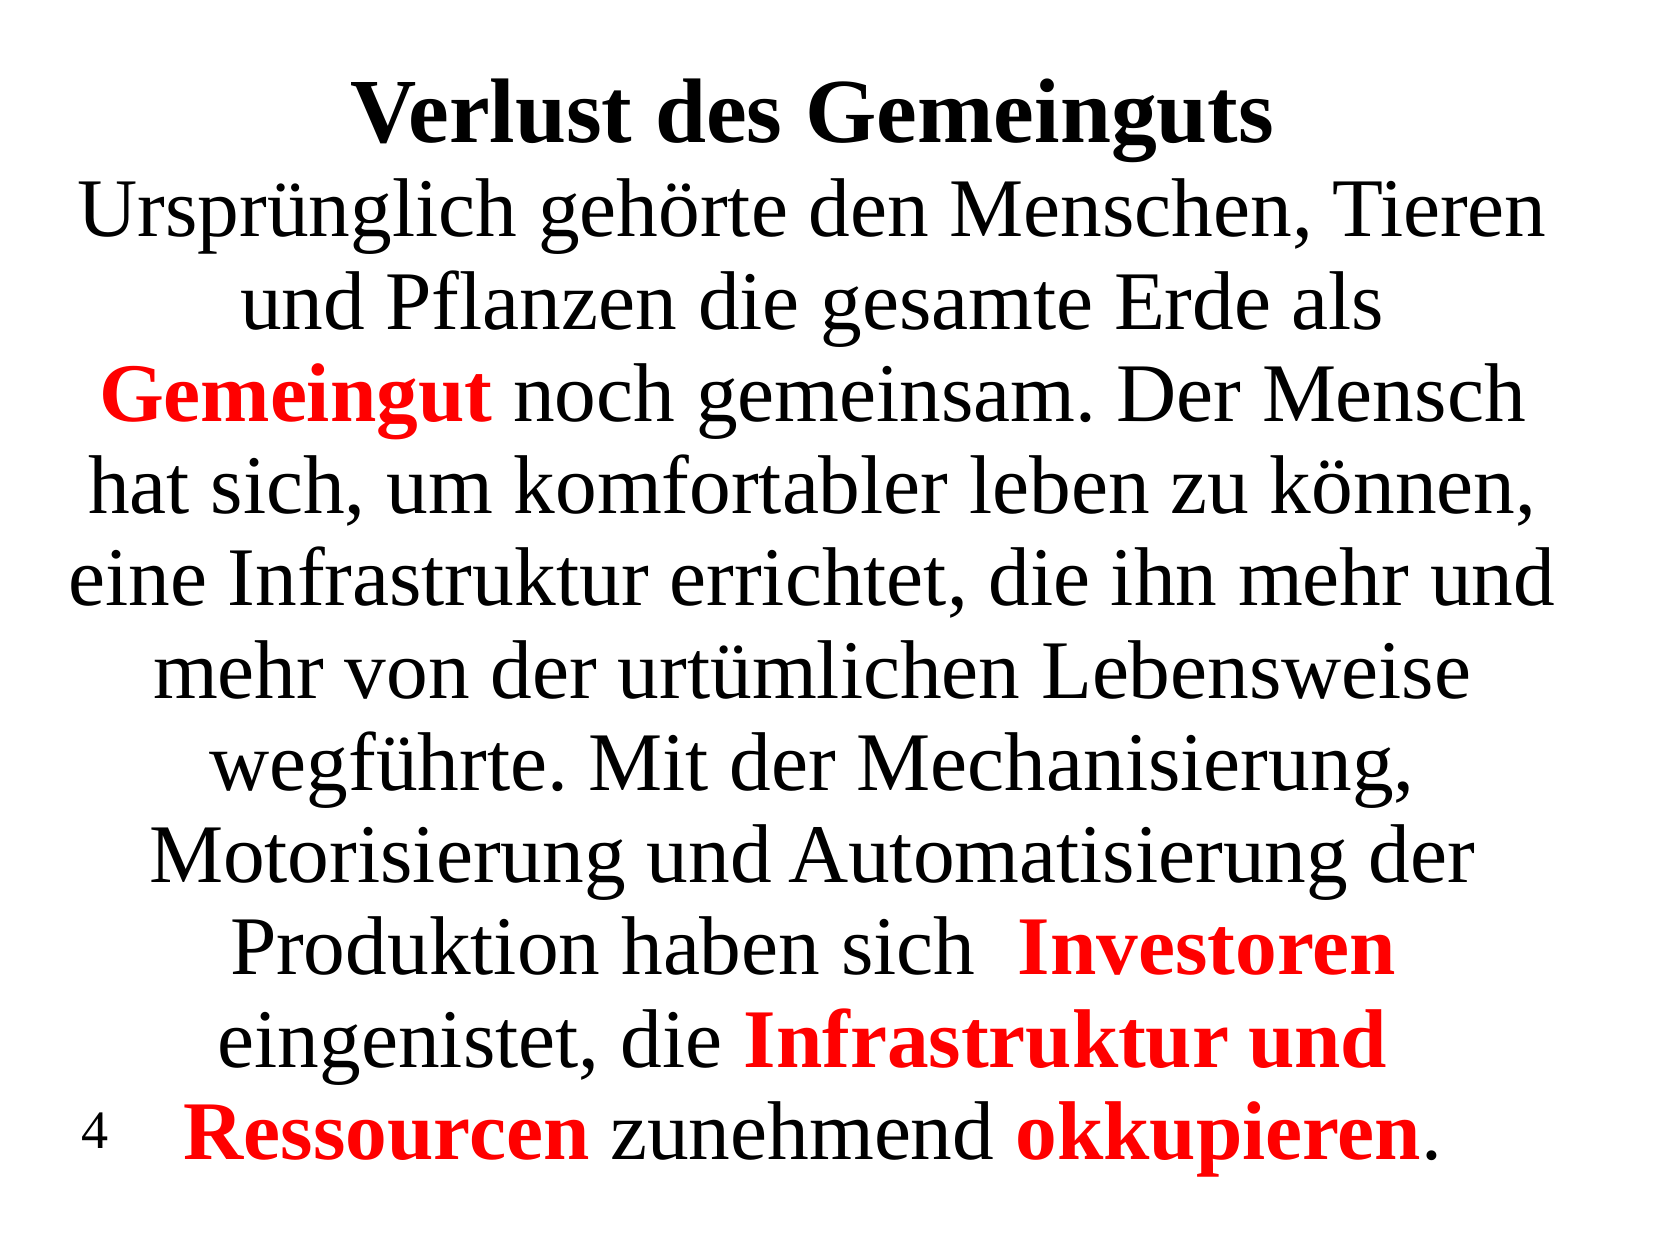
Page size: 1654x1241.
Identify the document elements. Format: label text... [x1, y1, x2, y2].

text_box <Foliennummer> [0, 1092, 301, 1168]
text_box Verlust des Gemeinguts Ursprünglich gehörte den Menschen, Tieren und Pflanzen die gesamte Erde als Gemeingut noch gemeinsam. Der Mensch hat sich, um komfortabler leben zu können, eine Infrastruktur errichtet, die ihn mehr und mehr von der urtümlichen Lebensweise wegführte. Mit der Mechanisierung, Motorisierung und Automatisierung der Produktion haben sich Investoren eingenistet, die Infrastruktur und Ressourcen zunehmend okkupieren. [53, 53, 1607, 1188]
